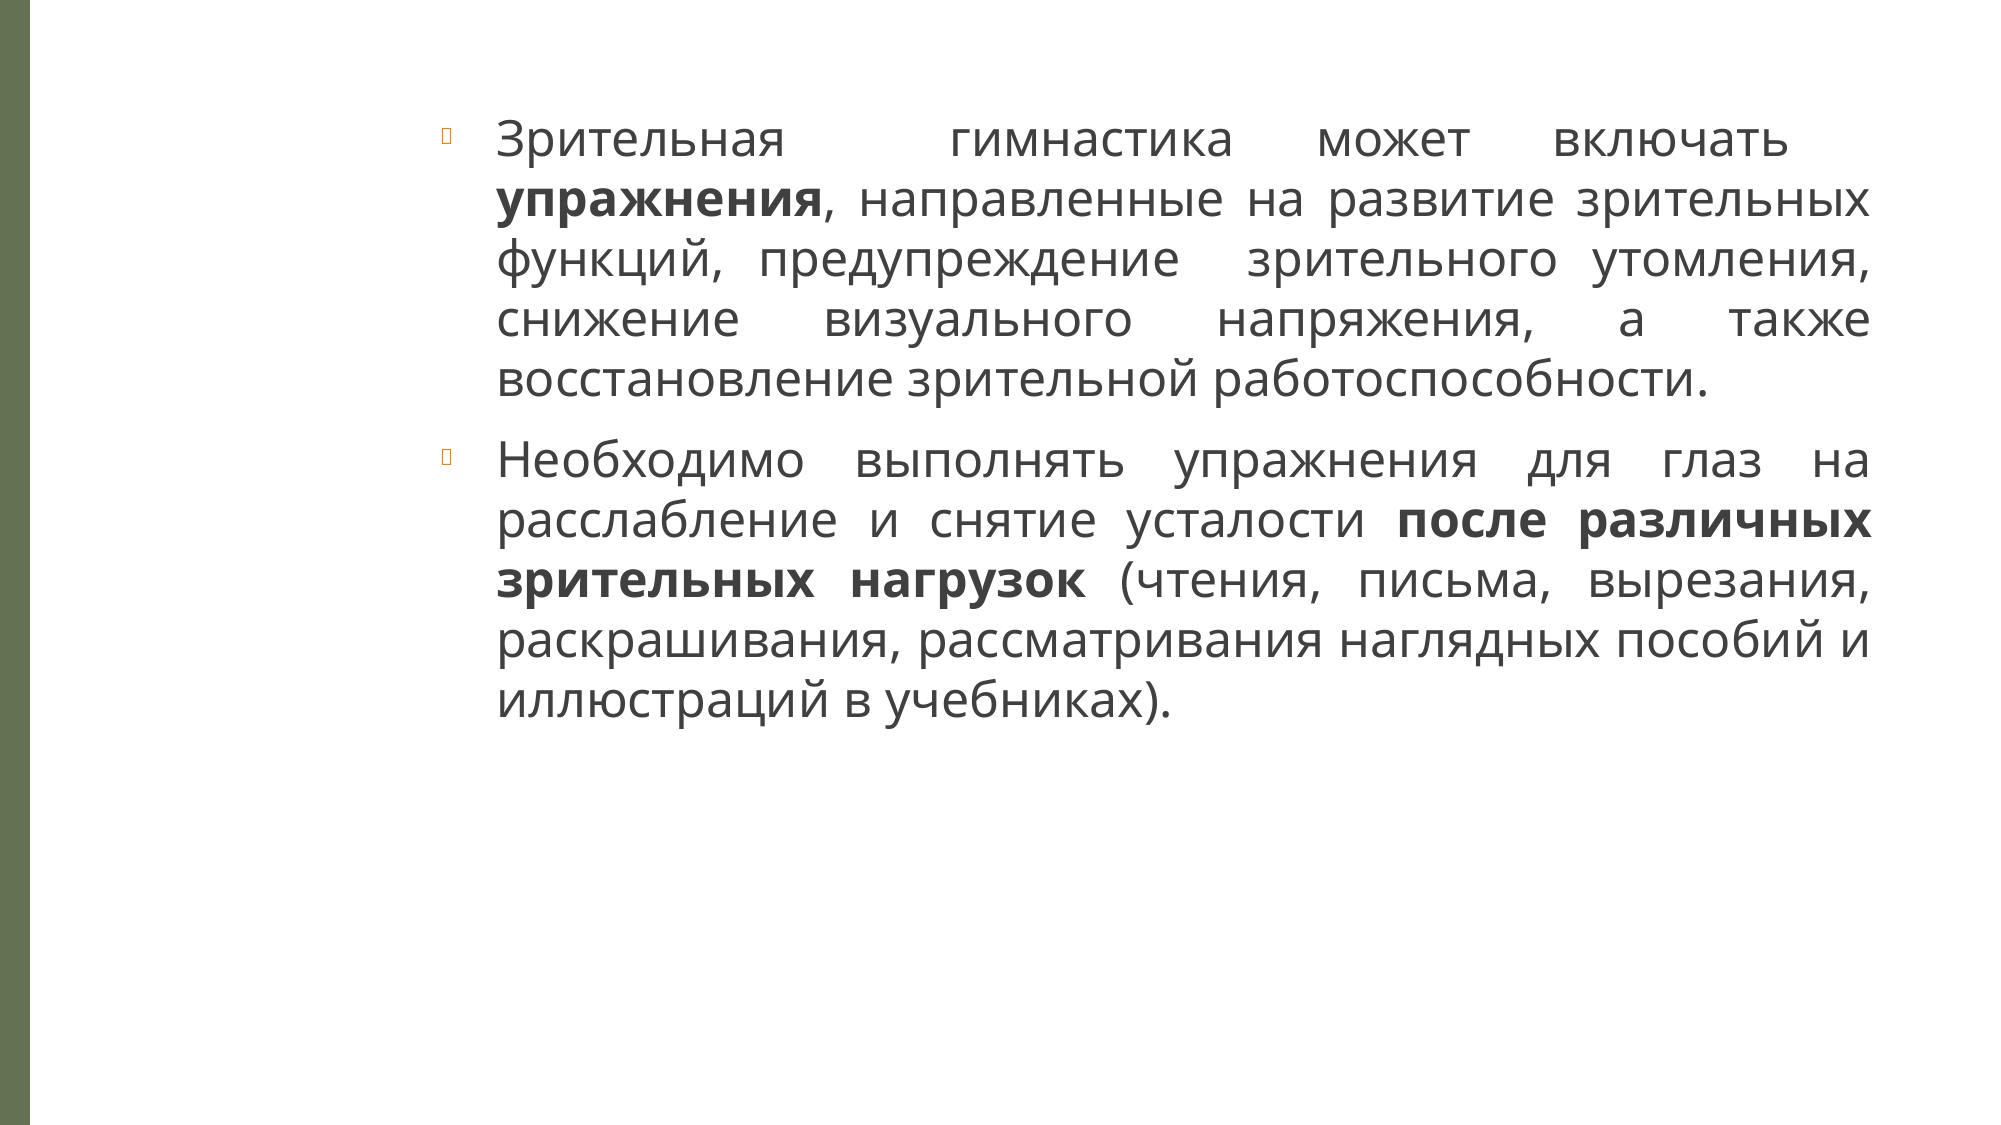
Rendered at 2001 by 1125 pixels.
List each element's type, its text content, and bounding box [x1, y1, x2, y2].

list Зрительная гимнастика может включать упражнения, направленные на развитие зрительных функций, предупреждение зрительного утомления, снижение визуального напряжения, а также восстановление зрительной работоспособности. Необходимо выполнять упражнения для глаз на расслабление и снятие усталости после различных зрительных нагрузок (чтения, письма, вырезания, раскрашивания, рассматривания наглядных пособий и иллюстраций в учебниках). [424, 91, 1888, 857]
